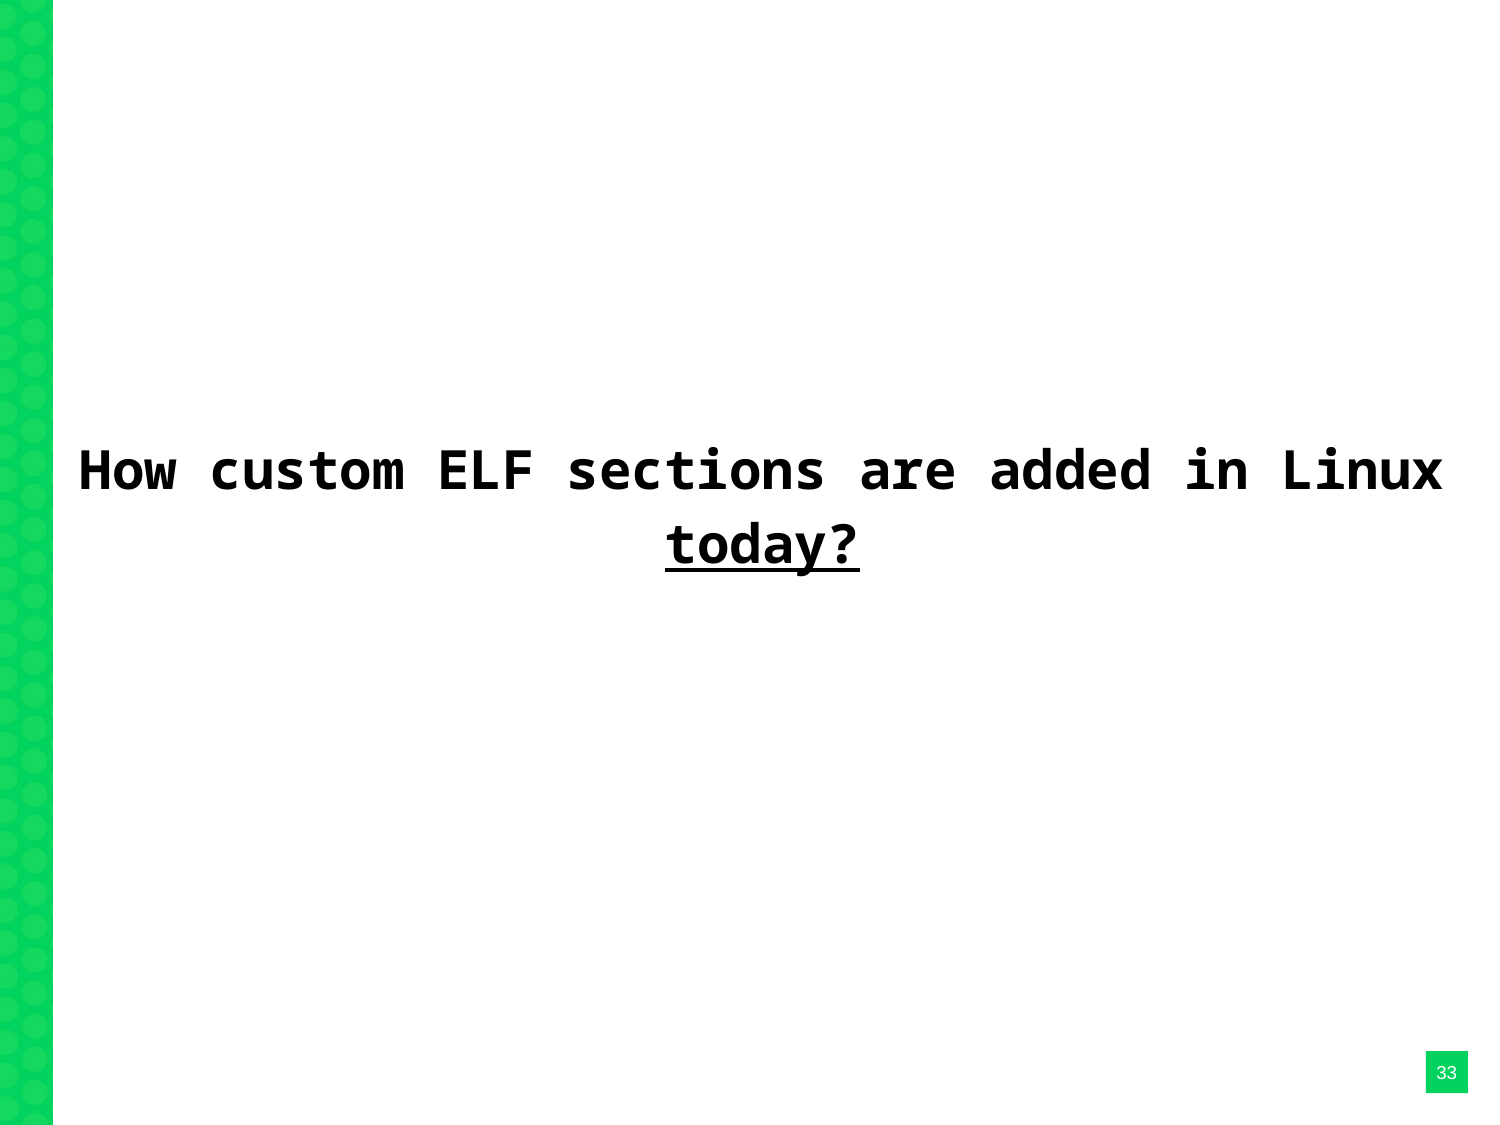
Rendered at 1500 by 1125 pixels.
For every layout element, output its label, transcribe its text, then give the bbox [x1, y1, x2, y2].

picture [0, 0, 53, 1125]
title How custom ELF sections are added in Linux today? [68, 413, 1456, 599]
text_box <number> [1425, 1051, 1468, 1094]
